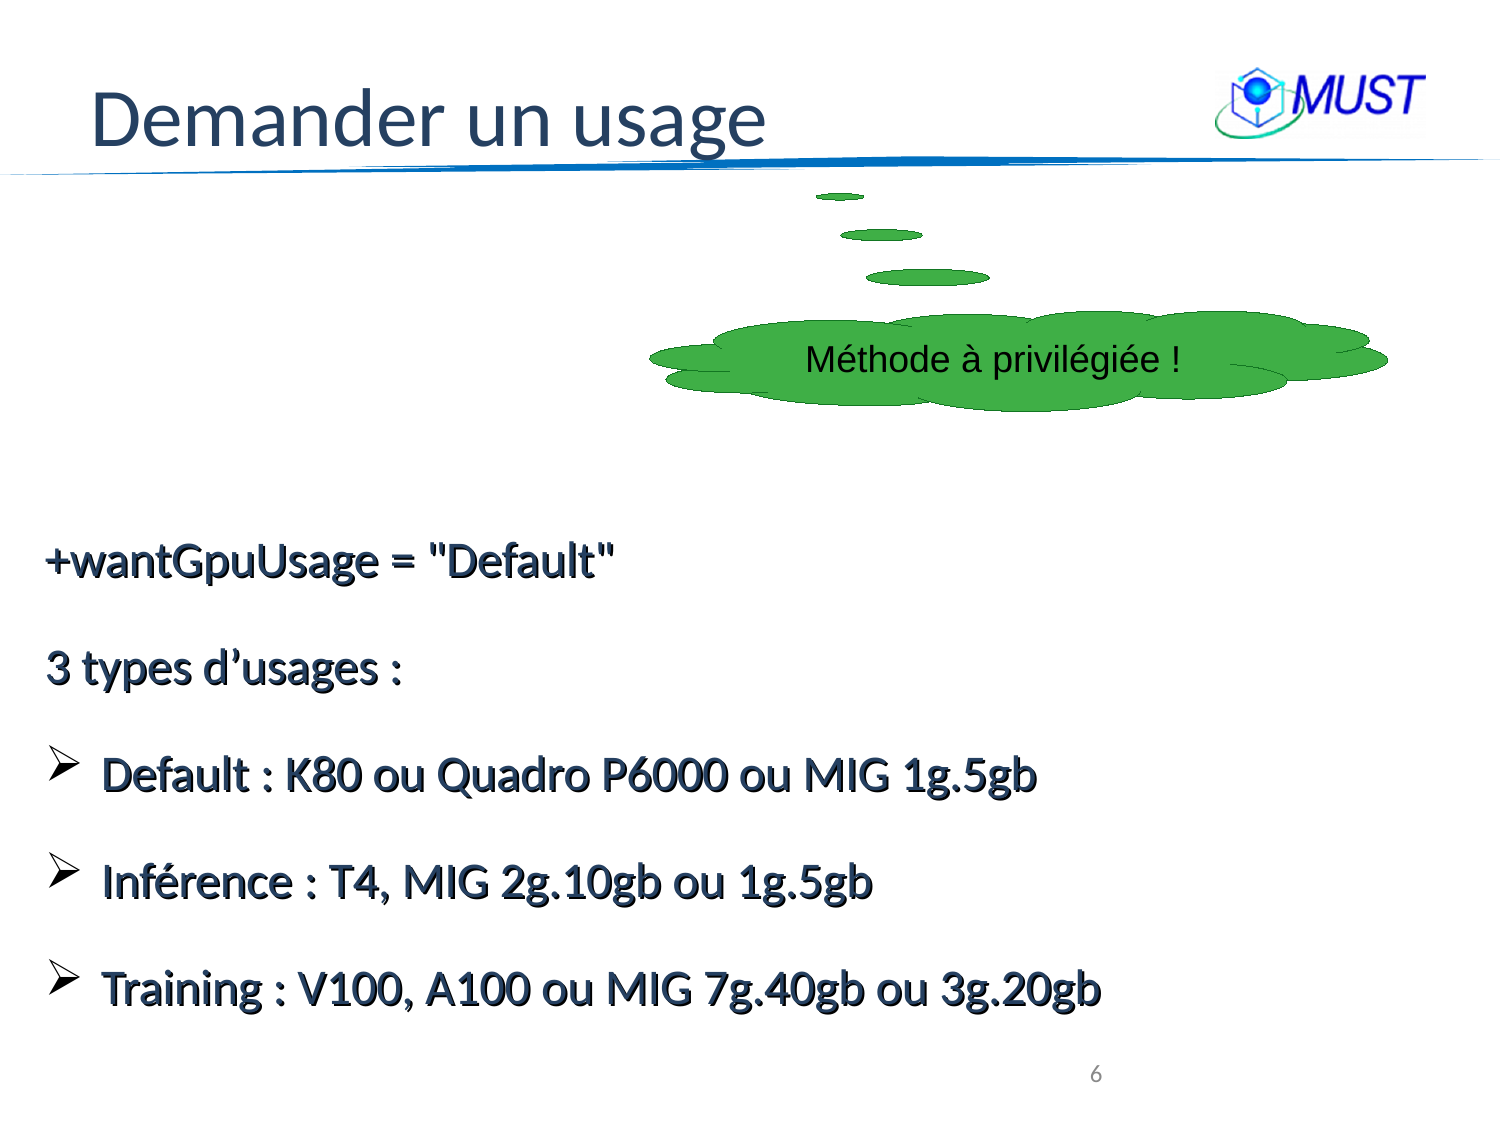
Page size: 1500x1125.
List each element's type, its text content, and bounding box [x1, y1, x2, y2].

text_box Méthode à privilégiée ! [866, 269, 990, 286]
list +wantGpuUsage = "Default" 3 types d’usages : Default : K80 ou Quadro P6000 ou MIG 1g.5gb Inférence : T4, MIG 2g.10gb ou 1g.5gb Training : V100, A100 ou MIG 7g.40gb ou 3g.20gb [29, 411, 1477, 1028]
text_box <numéro> [1074, 1042, 1426, 1103]
title Demander un usage [75, 55, 1426, 166]
text_box Méthode à privilégiée ! [840, 229, 923, 241]
text_box Méthode à privilégiée ! [649, 311, 1388, 412]
